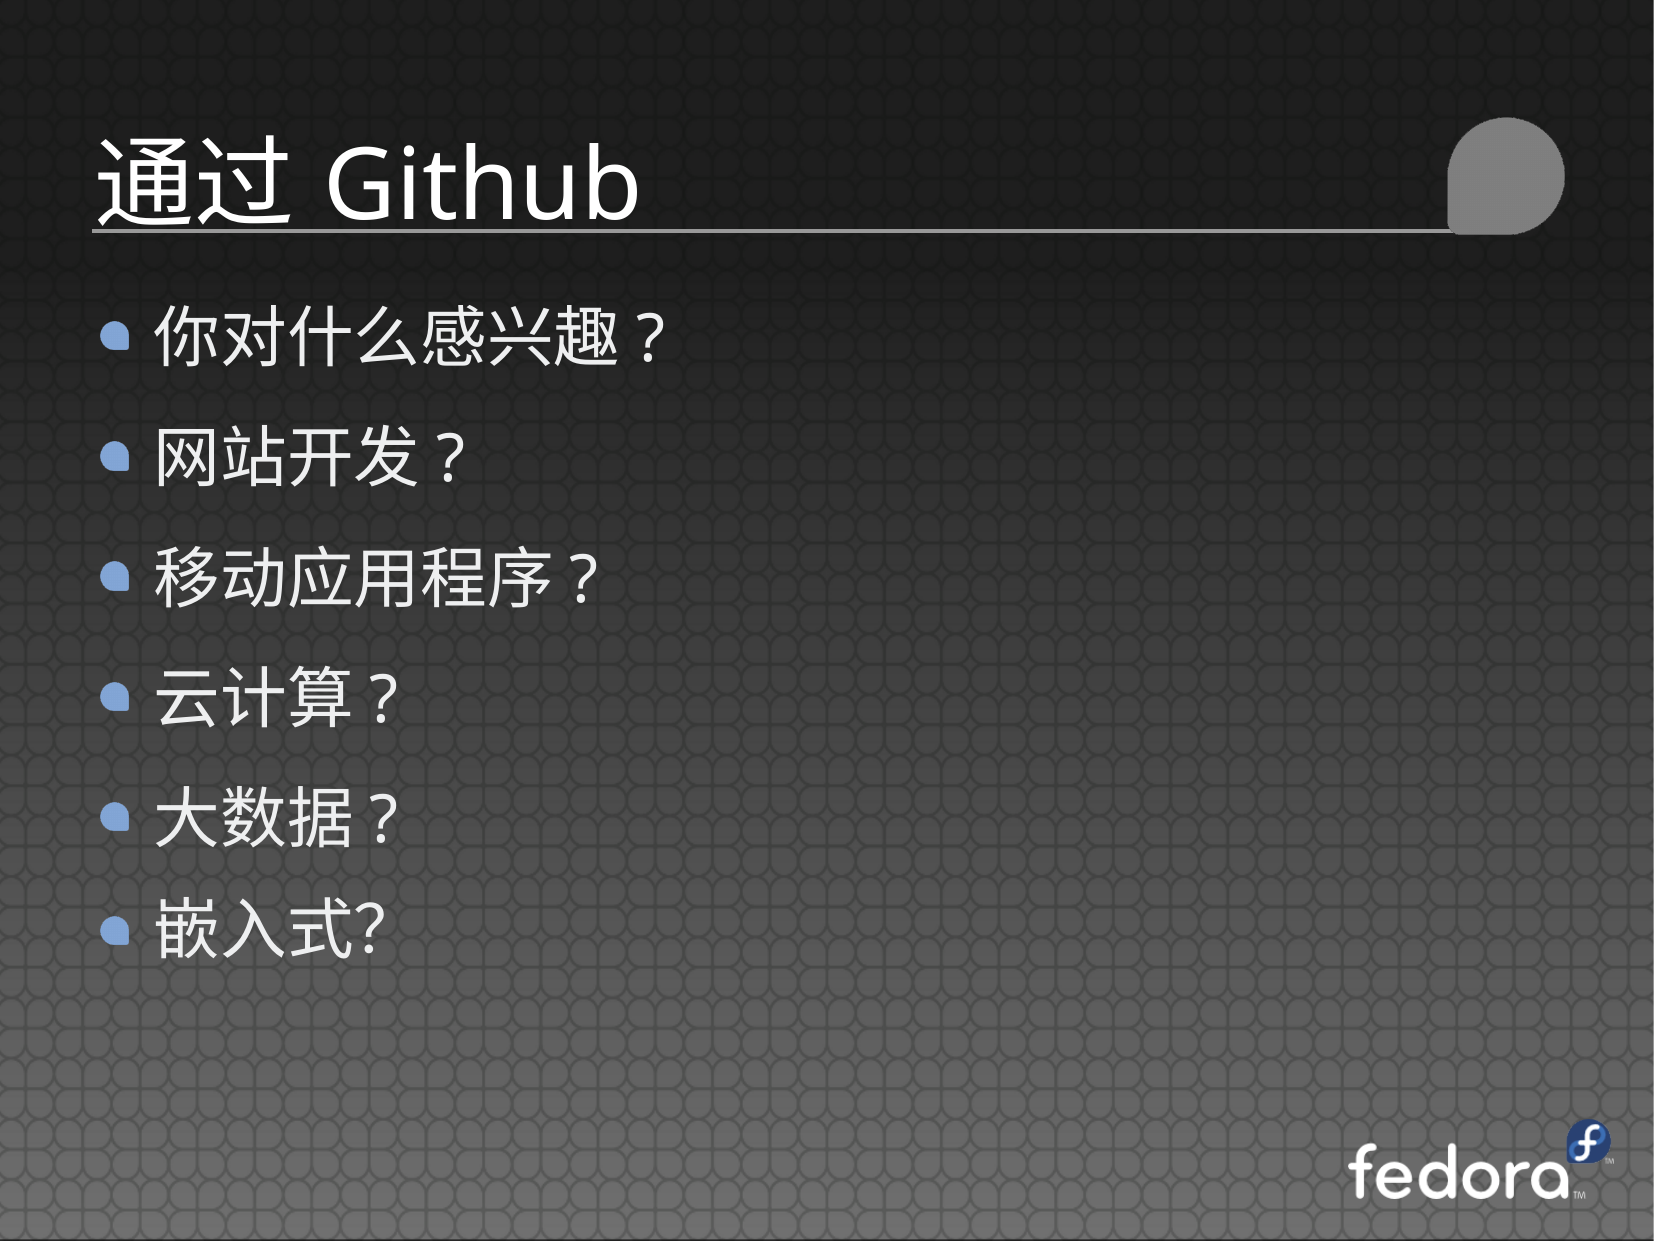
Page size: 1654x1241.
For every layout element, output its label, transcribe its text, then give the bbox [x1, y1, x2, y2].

list 你对什么感兴趣? 网站开发? 移动应用程序? 云计算? 大数据? 嵌入式？ [82, 290, 1571, 1094]
picture [0, 0, 1654, 1241]
title 通过Github [94, 100, 1427, 251]
